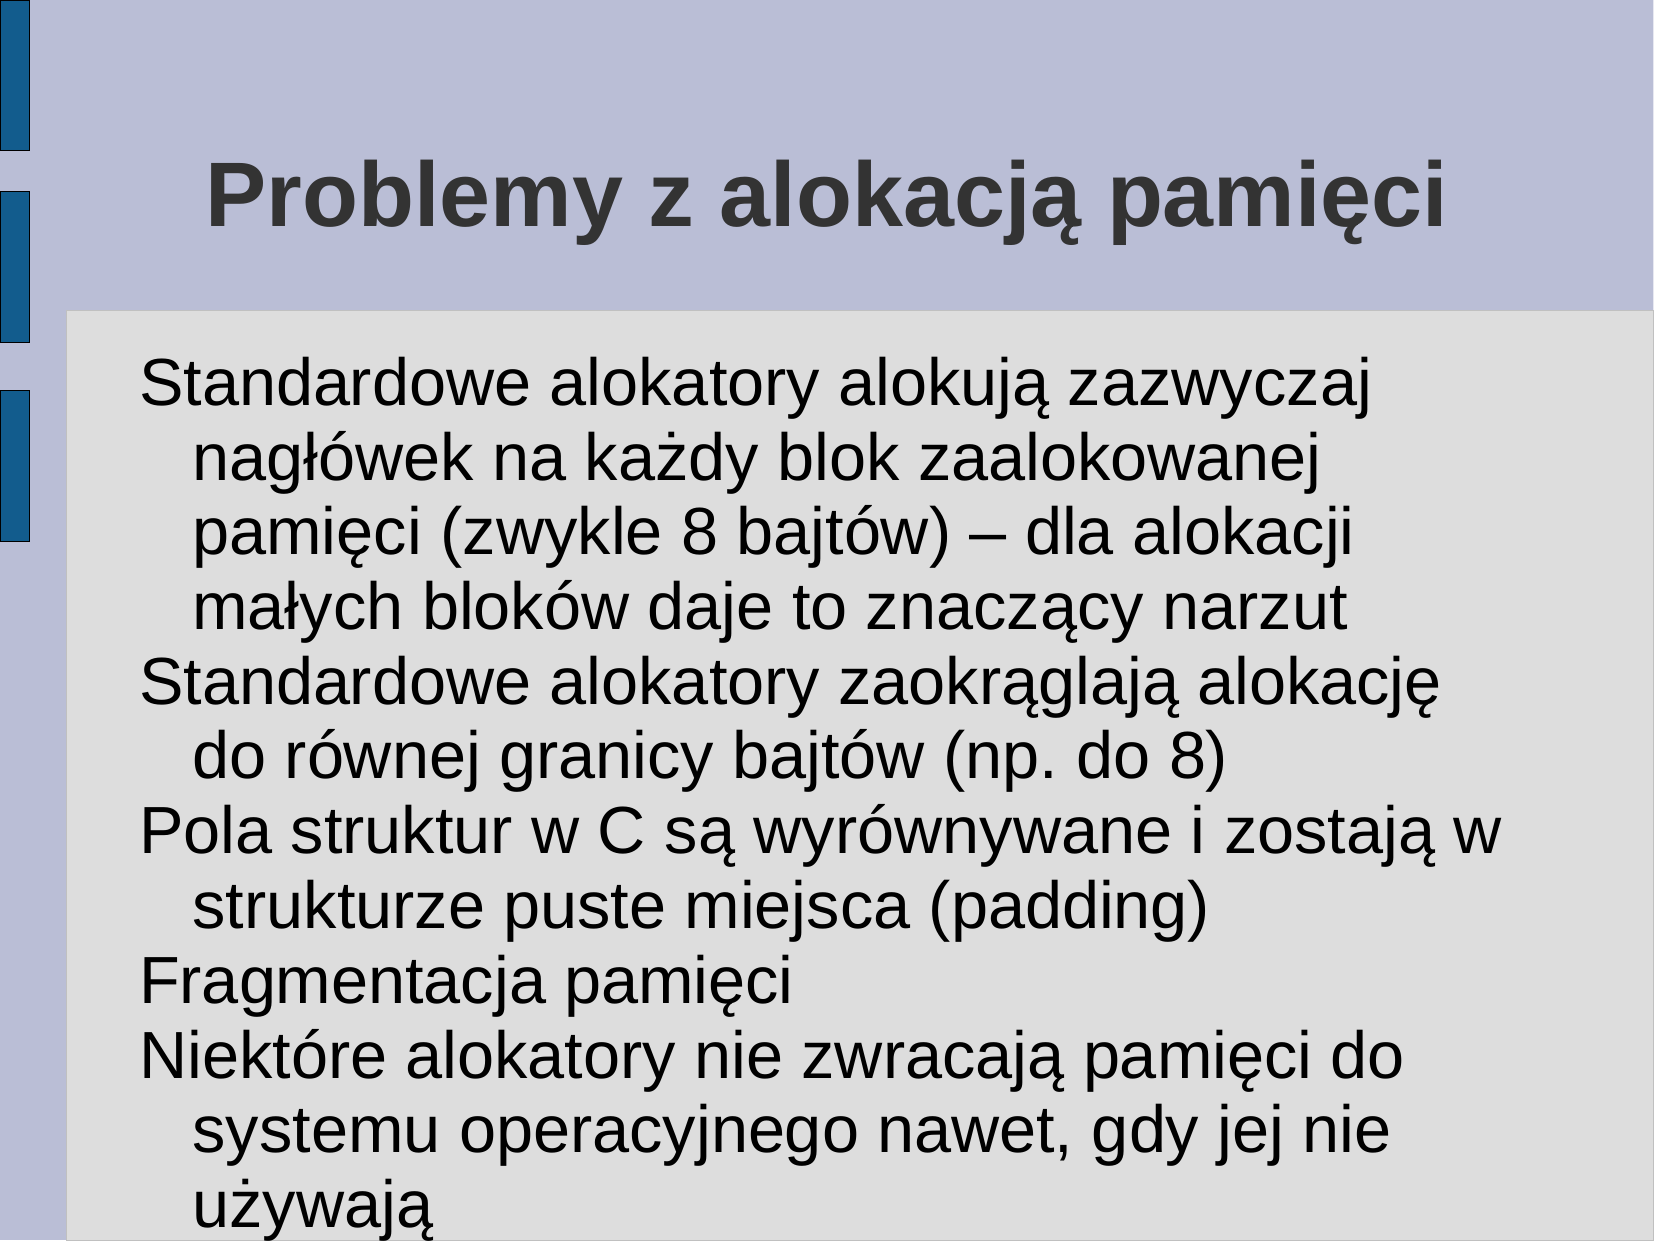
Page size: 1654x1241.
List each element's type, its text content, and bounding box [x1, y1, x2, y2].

list Standardowe alokatory alokują zazwyczaj nagłówek na każdy blok zaalokowanej pamięci (zwykle 8 bajtów) – dla alokacji małych bloków daje to znaczący narzut Standardowe alokatory zaokrąglają alokację do równej granicy bajtów (np. do 8) Pola struktur w C są wyrównywane i zostają w strukturze puste miejsca (padding) Fragmentacja pamięci Niektóre alokatory nie zwracają pamięci do systemu operacyjnego nawet, gdy jej nie używają [121, 344, 1534, 1178]
title Problemy z alokacją pamięci [121, 91, 1534, 299]
